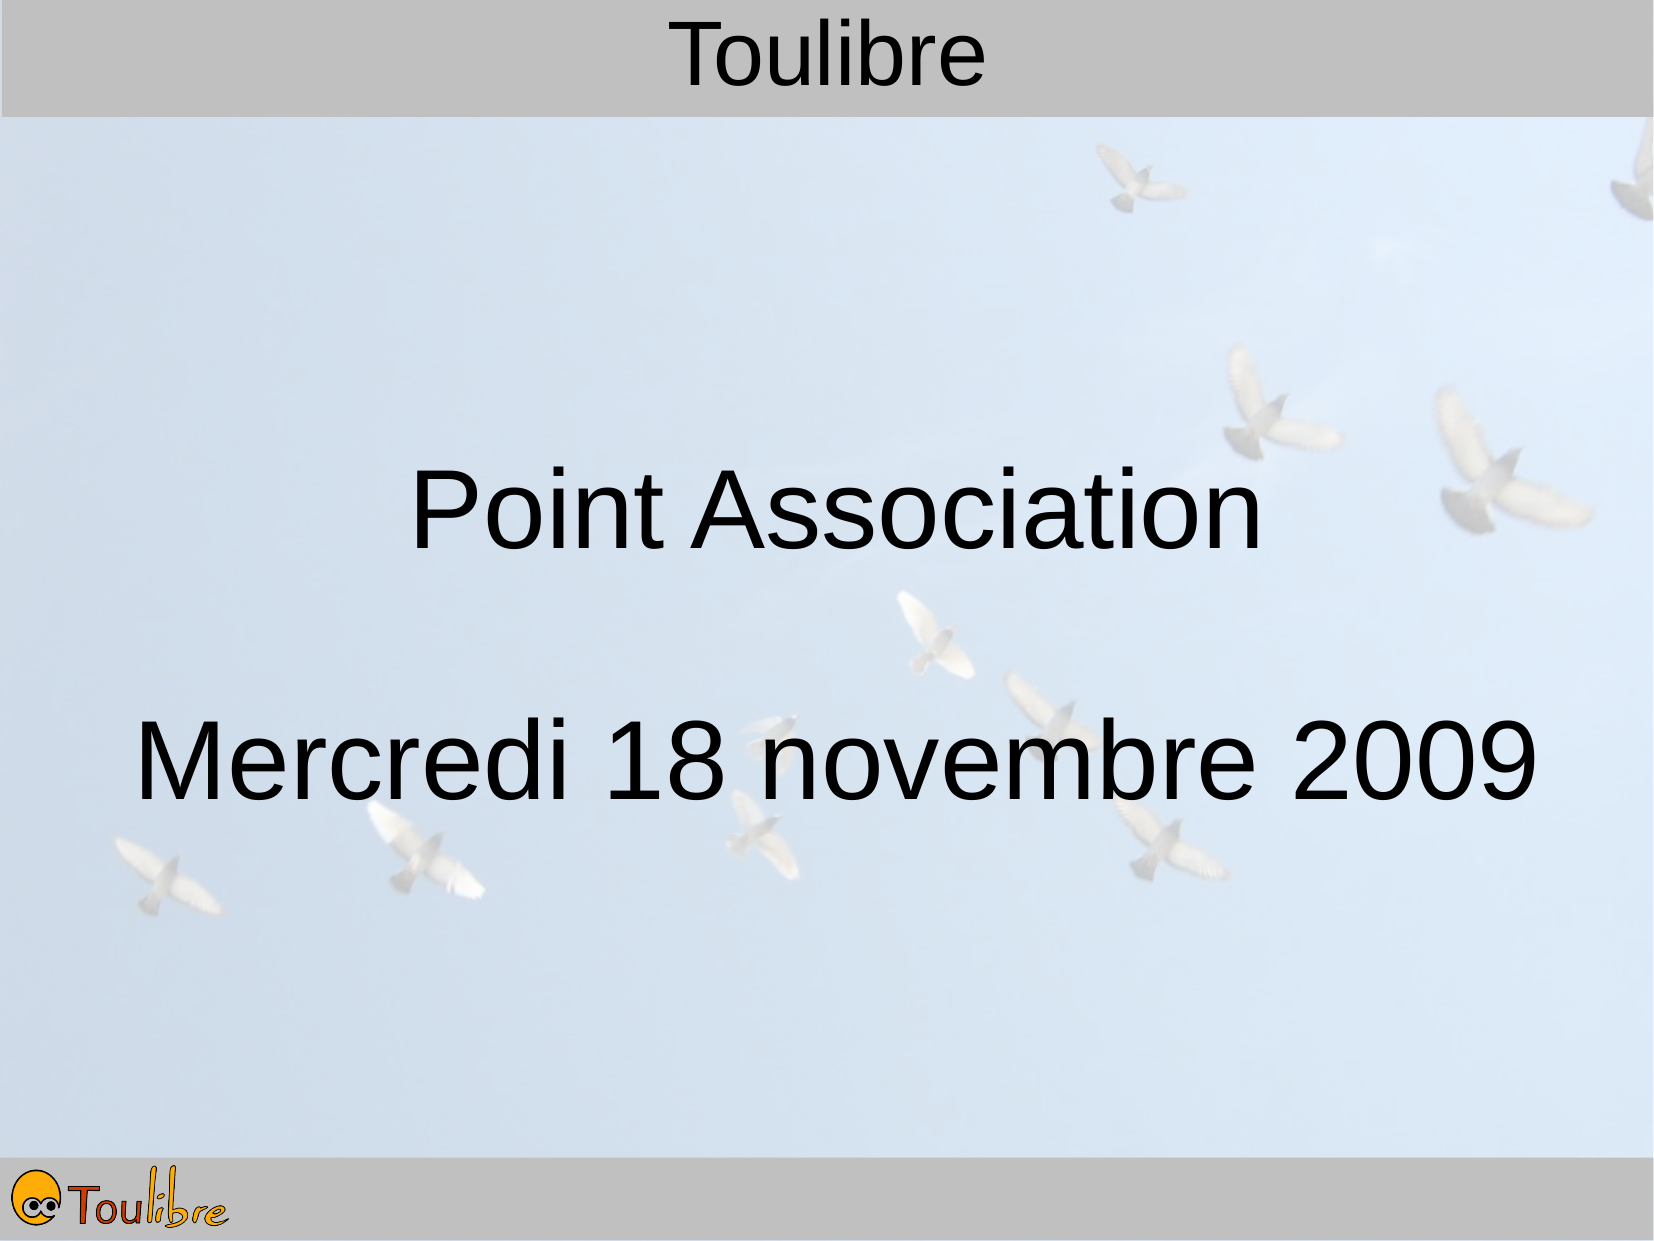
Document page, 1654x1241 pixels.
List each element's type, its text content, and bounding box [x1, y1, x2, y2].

picture [11, 1165, 229, 1228]
title Toulibre [1, 0, 1654, 117]
subtitle Point Association Mercredi 18 novembre 2009 [58, 139, 1616, 1132]
